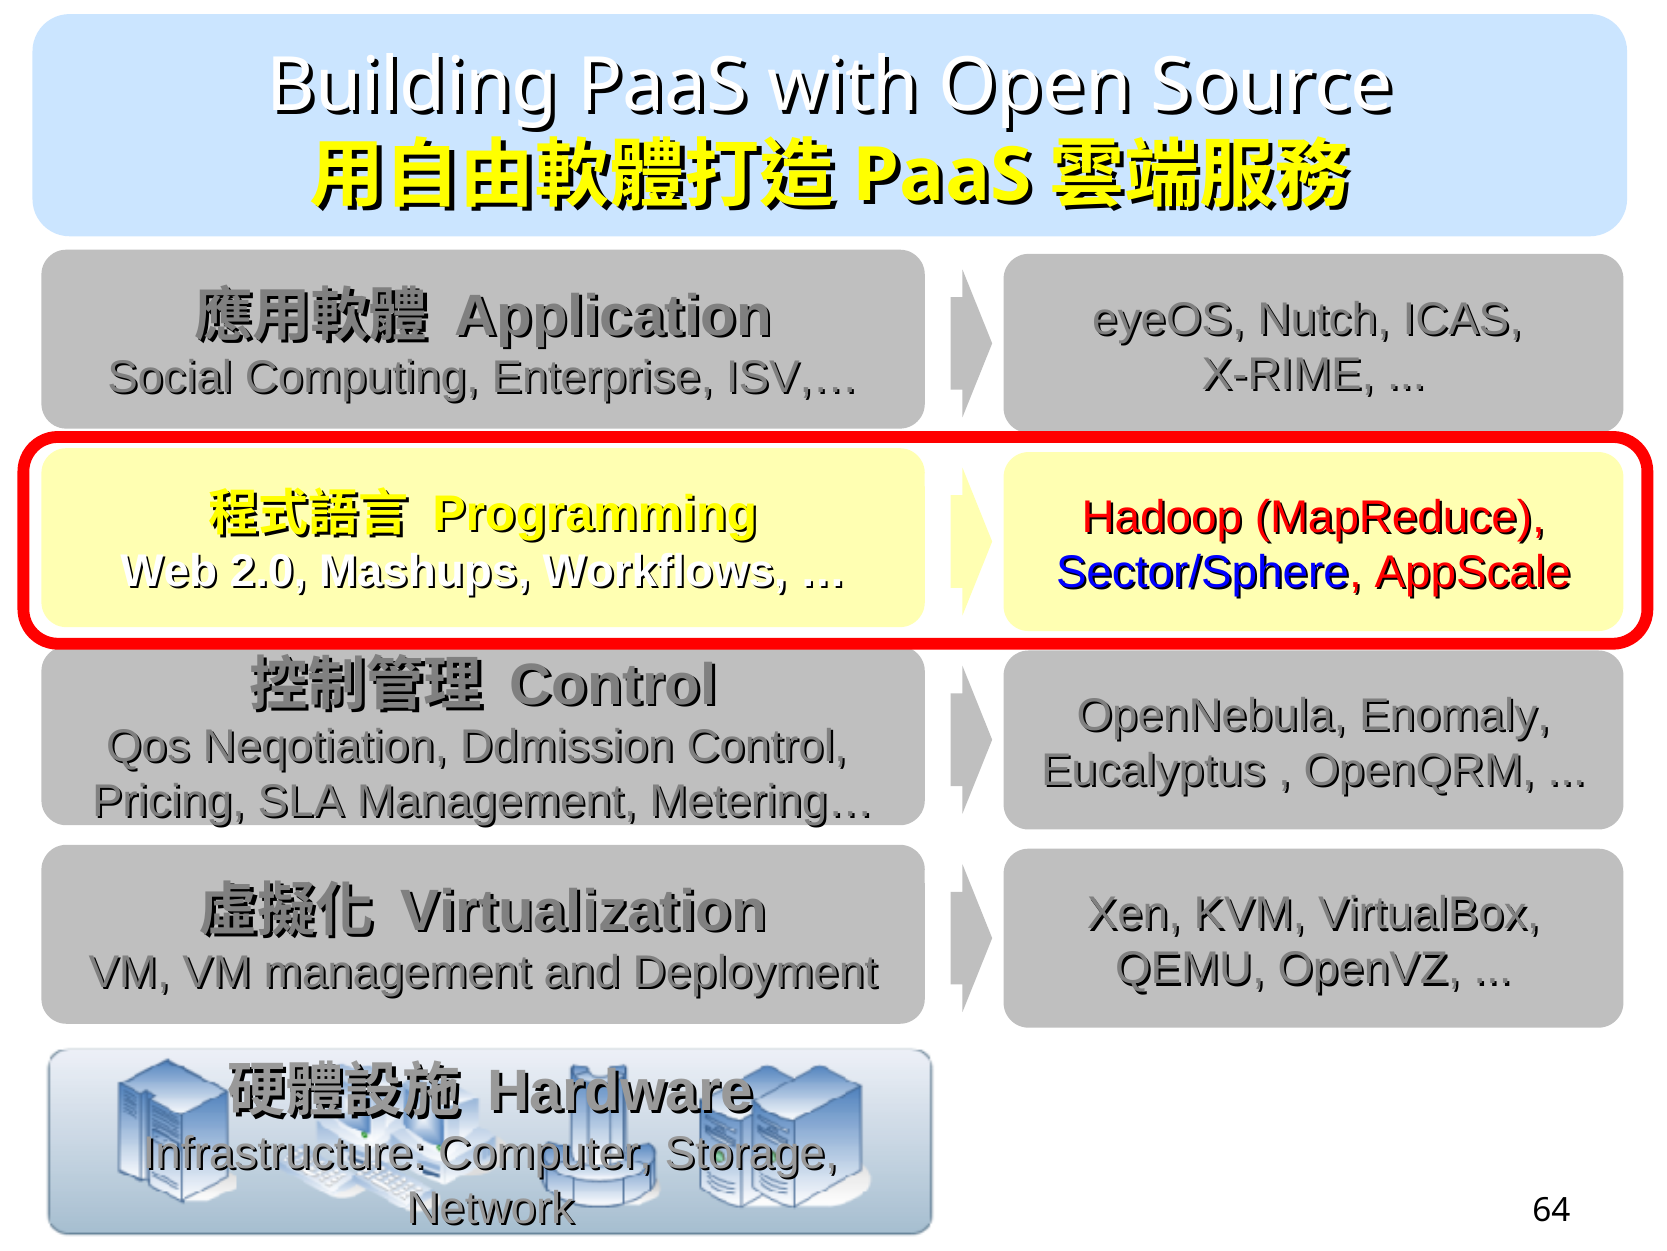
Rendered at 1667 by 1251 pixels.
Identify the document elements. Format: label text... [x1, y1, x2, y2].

text_box 硬體設施 Hardware Infrastructure: Computer, Storage, Network [41, 1043, 940, 1242]
text_box [950, 269, 993, 418]
text_box 虛擬化 Virtualization VM, VM management and Deployment [41, 844, 925, 1024]
text_box [950, 467, 993, 616]
text_box 應用軟體 Application Social Computing, Enterprise, ISV,… [41, 249, 925, 429]
text_box Building PaaS with Open Source 用自由軟體打造PaaS雲端服務 [32, 14, 1628, 237]
text_box Hadoop (MapReduce), Sector/Sphere, AppScale [1003, 452, 1624, 632]
text_box 程式語言 Programming Web 2.0, Mashups, Workflows, … [41, 448, 925, 628]
text_box [950, 665, 993, 814]
text_box OpenNebula, Enomaly, Eucalyptus , OpenQRM, ... [1003, 650, 1624, 830]
text_box eyeOS, Nutch, ICAS, X-RIME, ... [1003, 253, 1624, 431]
text_box 控制管理 Control Qos Neqotiation, Ddmission Control, Pricing, SLA Management, Metering… [41, 650, 925, 826]
text_box Xen, KVM, VirtualBox, QEMU, OpenVZ, ... [1003, 848, 1624, 1028]
text_box [950, 864, 993, 1013]
